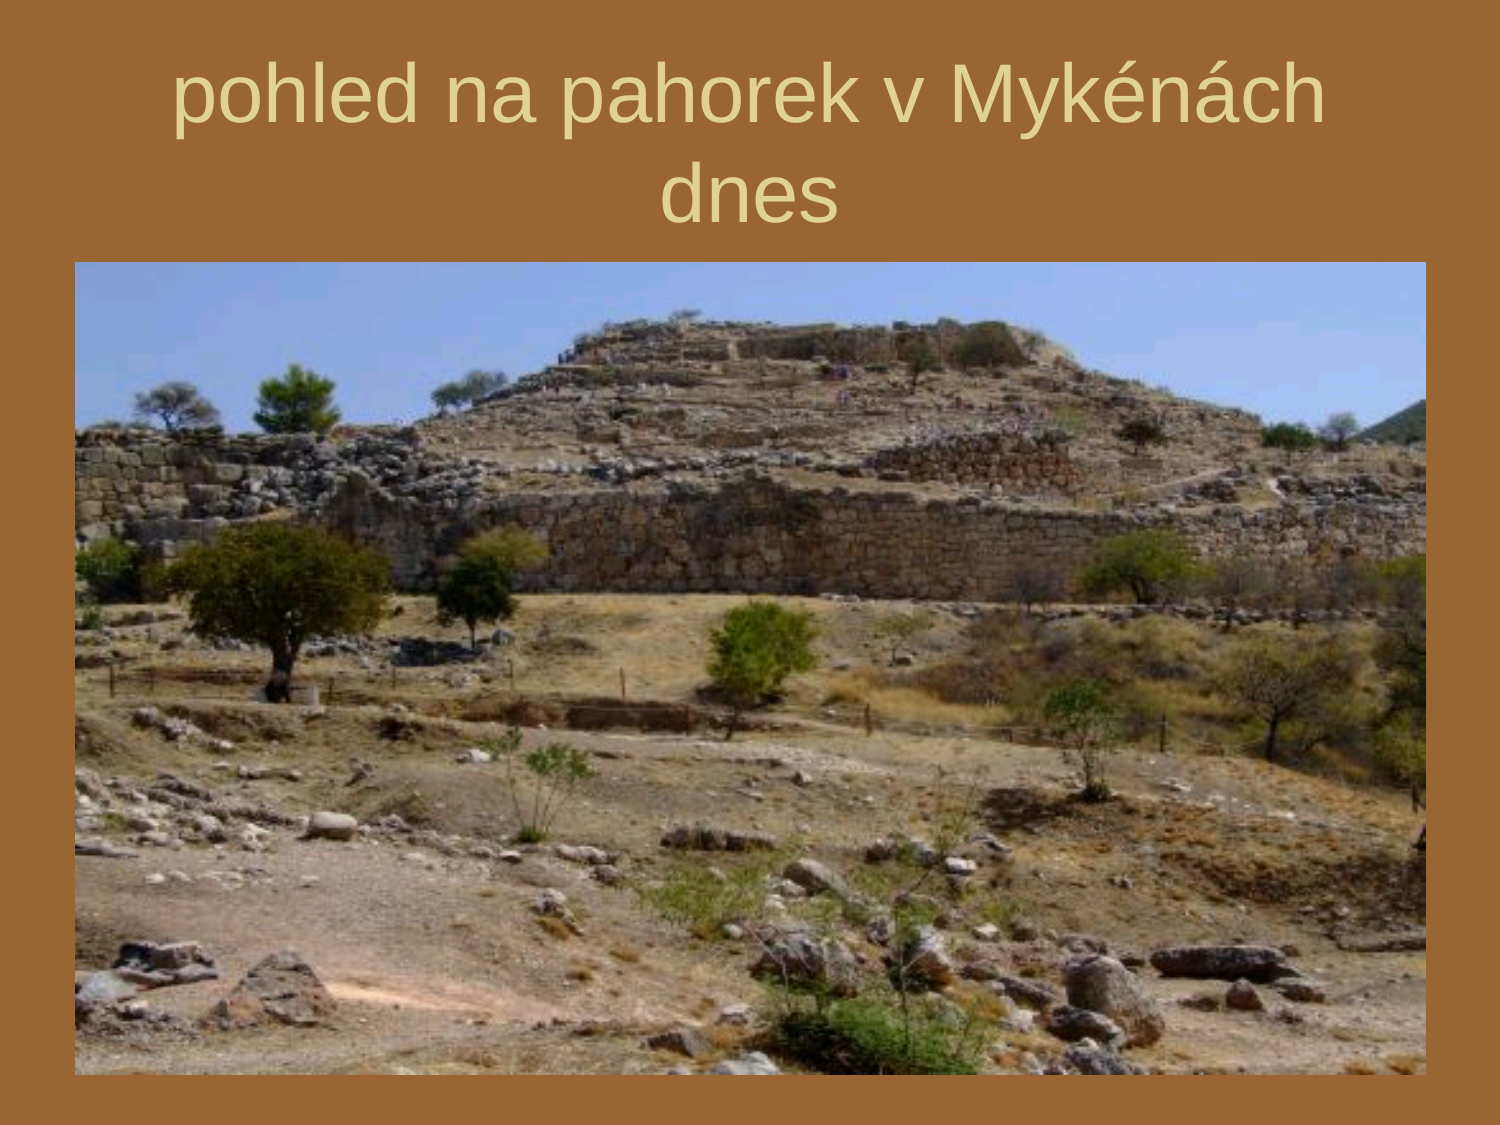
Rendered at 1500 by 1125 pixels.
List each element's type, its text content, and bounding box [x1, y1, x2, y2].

title pohled na pahorek v Mykénách dnes [75, 45, 1426, 233]
picture [75, 262, 1426, 1075]
